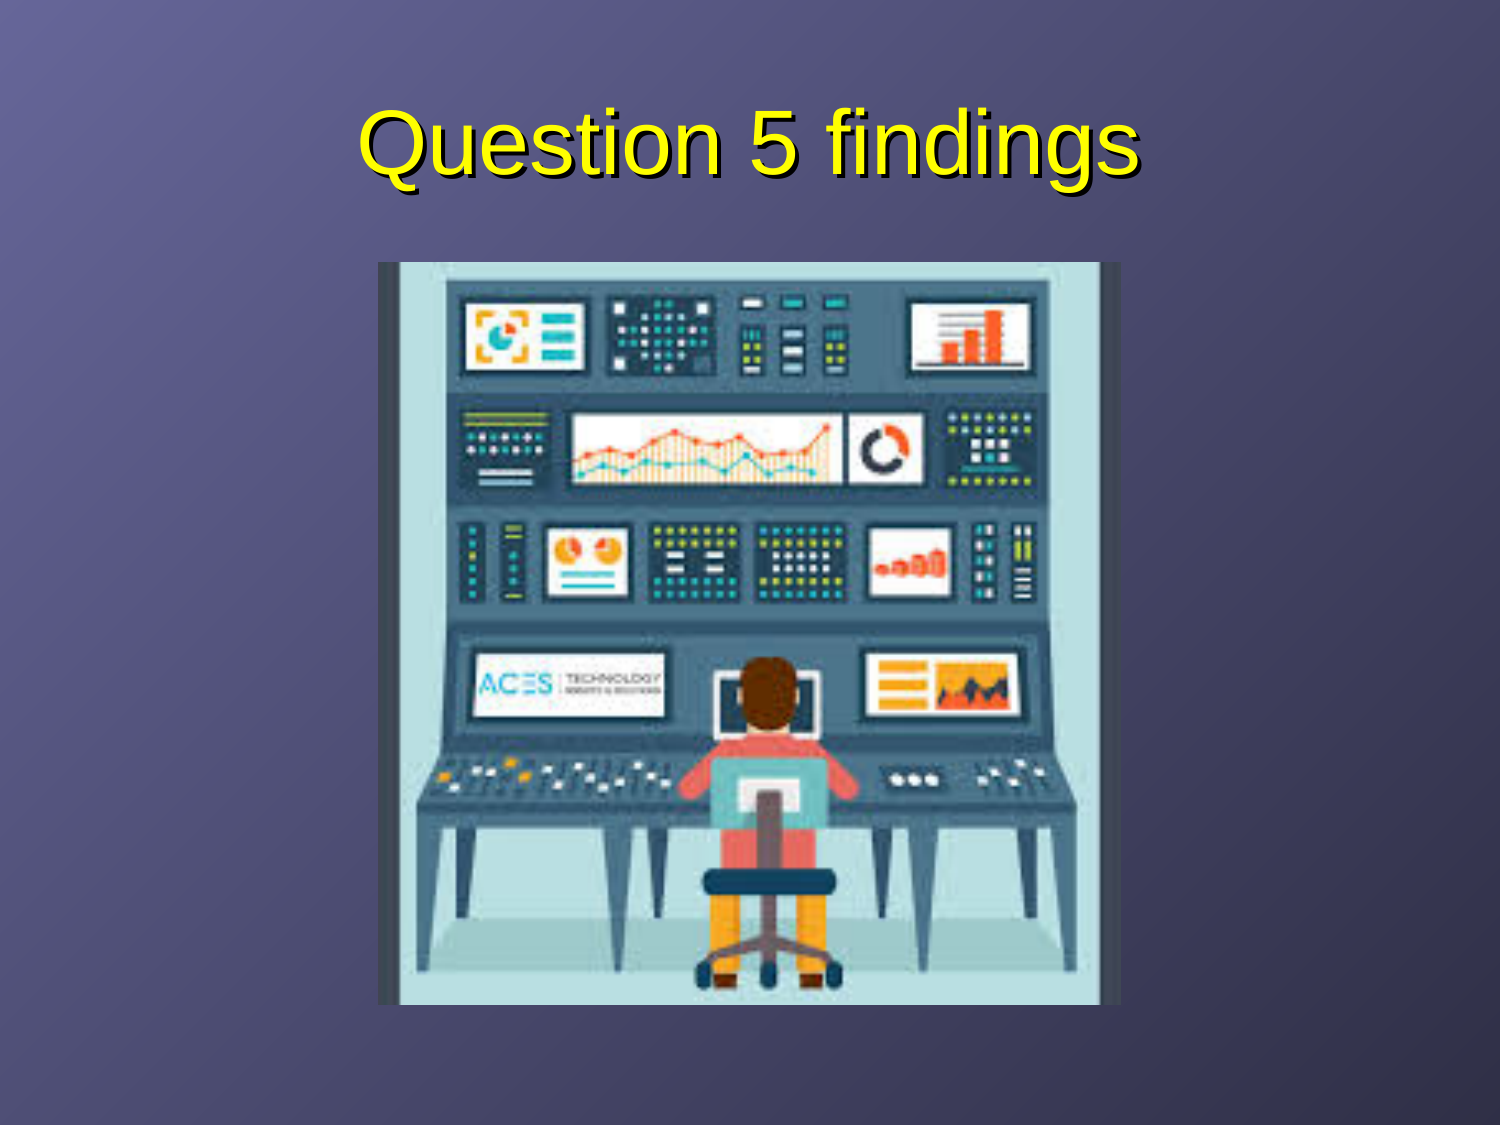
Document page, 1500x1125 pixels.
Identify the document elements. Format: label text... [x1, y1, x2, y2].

title Question 5 findings [75, 45, 1424, 232]
picture [378, 262, 1121, 1005]
